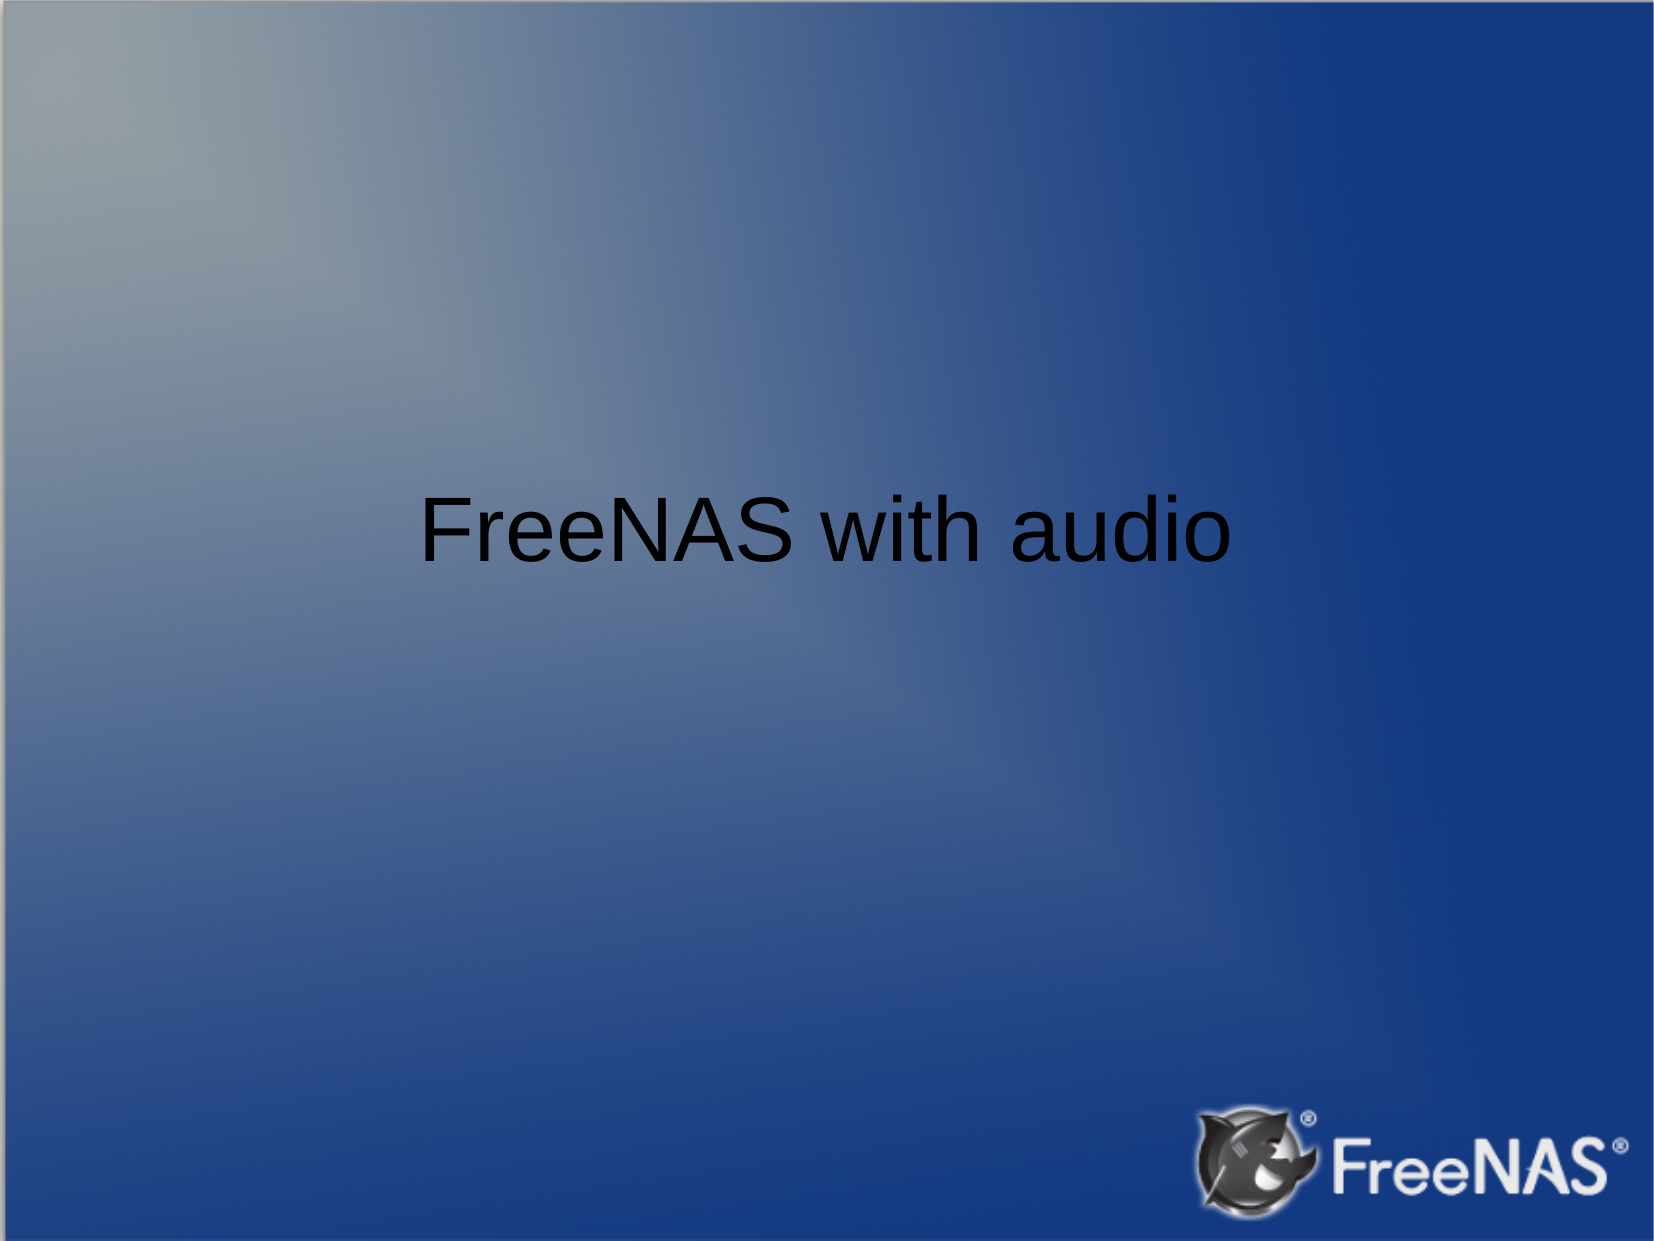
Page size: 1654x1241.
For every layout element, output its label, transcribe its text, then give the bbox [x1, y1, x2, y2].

picture [0, 0, 1654, 1241]
subtitle FreeNAS with audio [82, 49, 1571, 1010]
